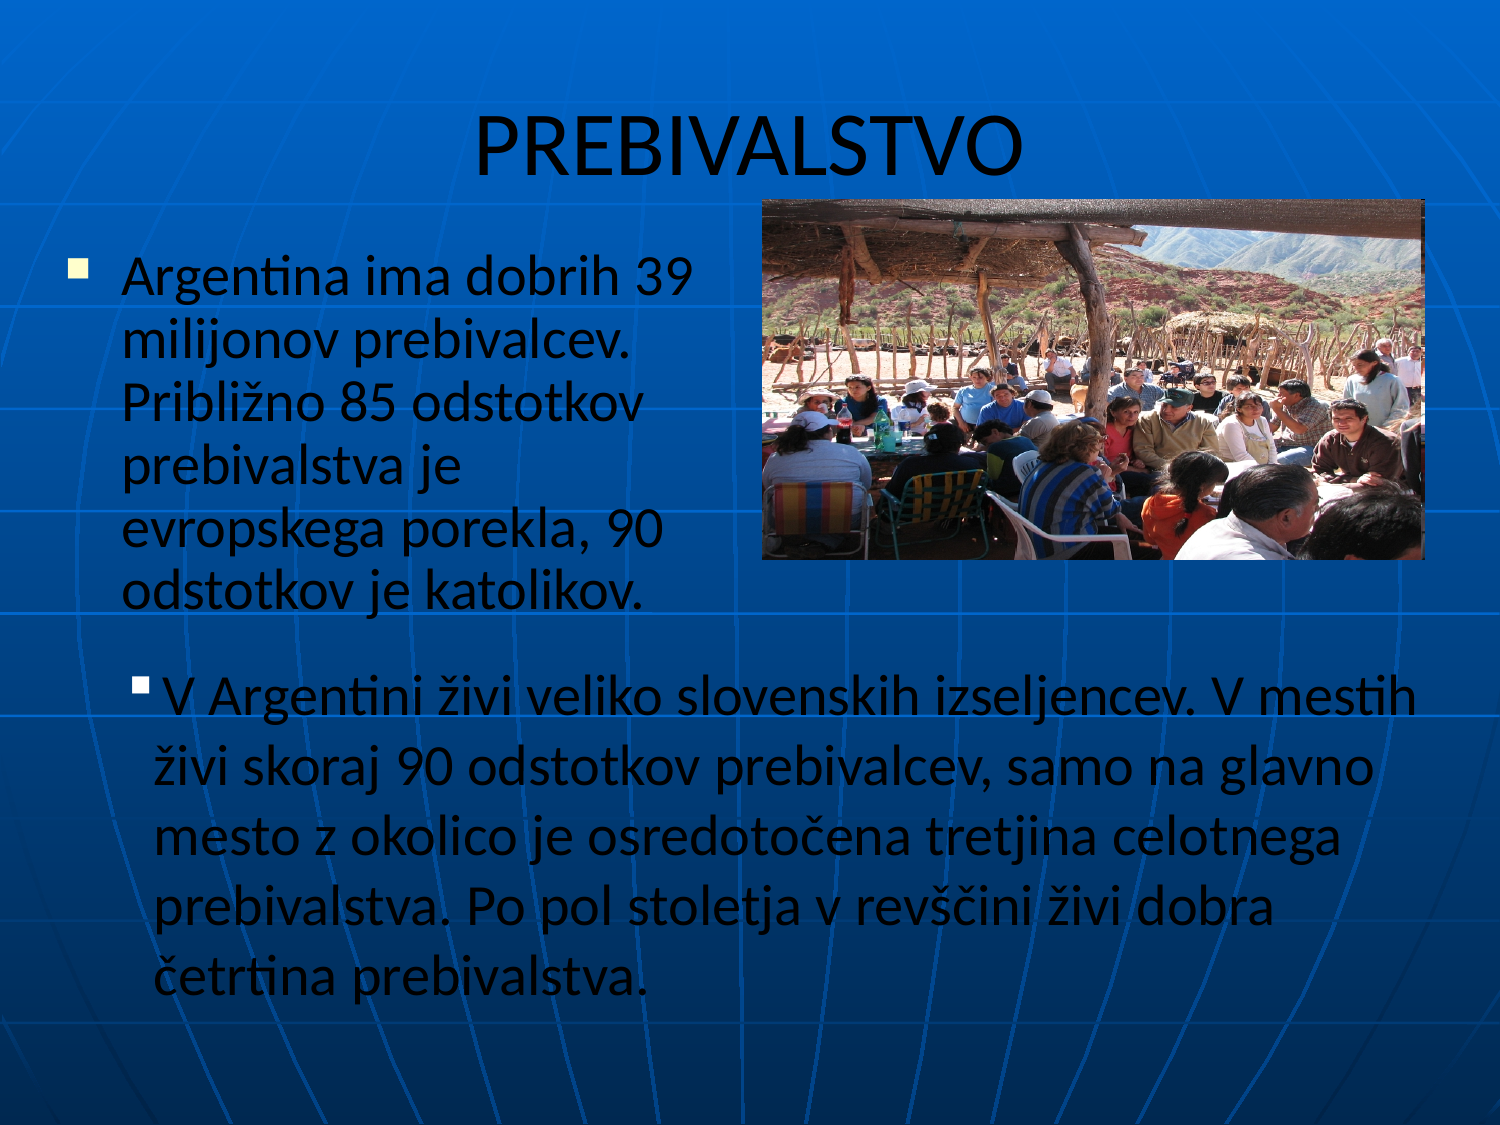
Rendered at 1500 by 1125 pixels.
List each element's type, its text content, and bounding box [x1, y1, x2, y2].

picture [762, 199, 1425, 560]
title PREBIVALSTVO [75, 45, 1425, 233]
text_box V Argentini živi veliko slovenskih izseljencev. V mestih živi skoraj 90 odstotkov prebivalcev, samo na glavno mesto z okolico je osredotočena tretjina celotnega prebivalstva. Po pol stoletja v revščini živi dobra četrtina prebivalstva. [112, 650, 1438, 1015]
list Argentina ima dobrih 39 milijonov prebivalcev. Približno 85 odstotkov prebivalstva je evropskega porekla, 90 odstotkov je katolikov. [50, 237, 713, 688]
